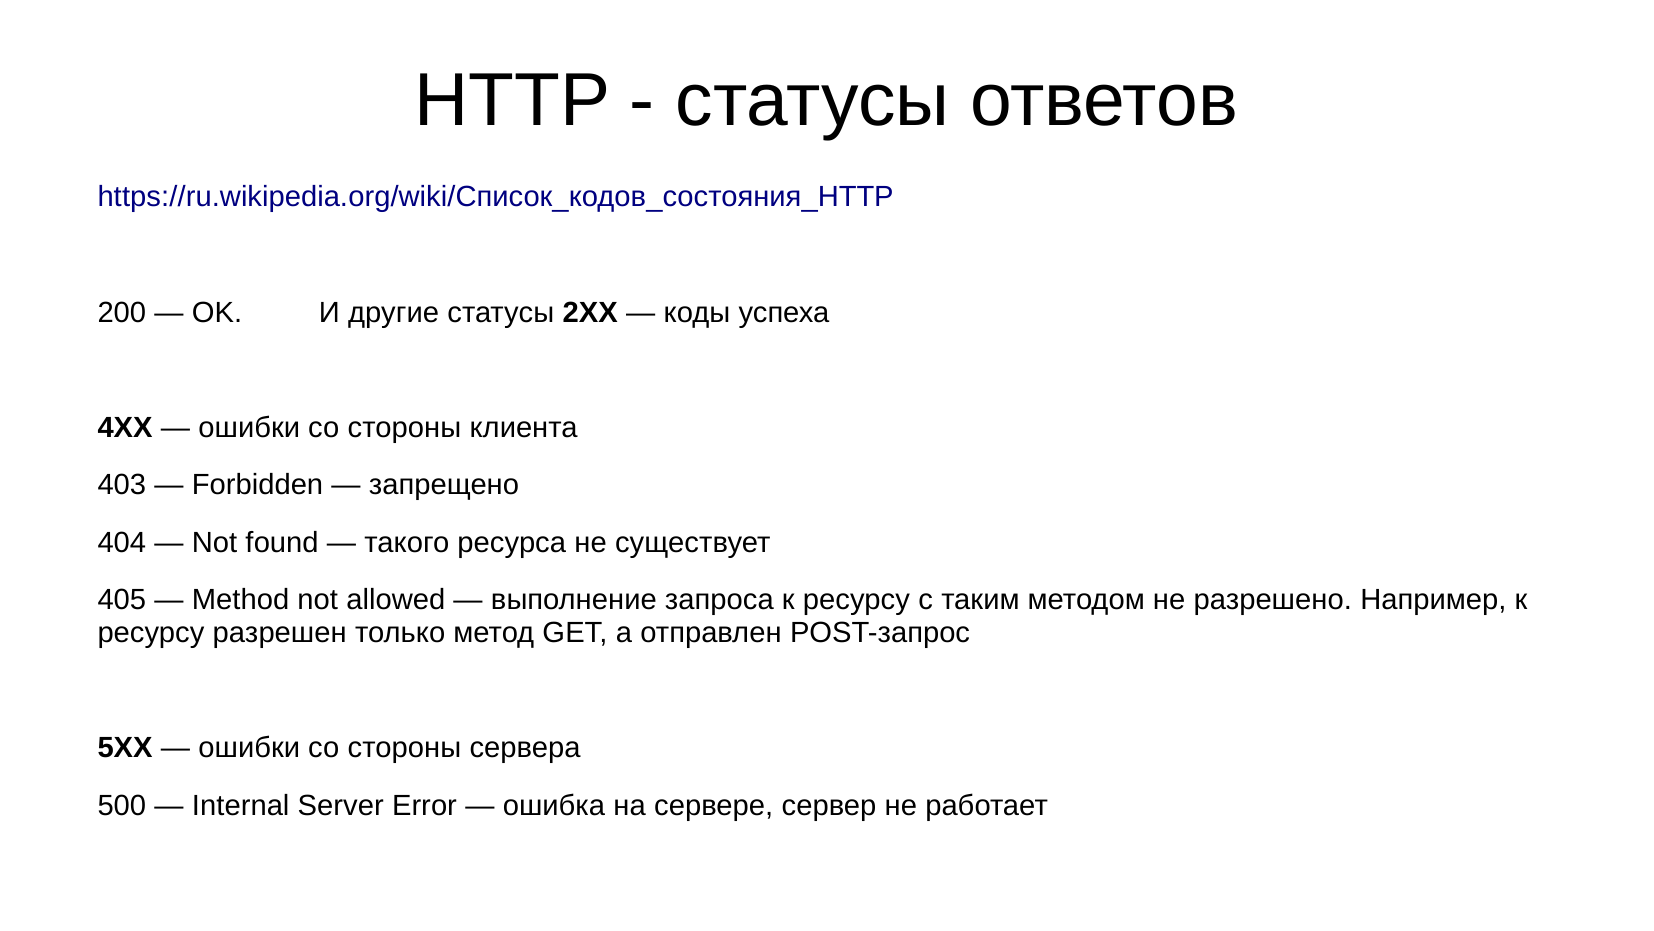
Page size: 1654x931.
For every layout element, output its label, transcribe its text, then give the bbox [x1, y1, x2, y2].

title HTTP - статусы ответов [82, 21, 1571, 172]
text_box https://ru.wikipedia.org/wiki/Список_кодов_состояния_HTTP 200 — OK. И другие статусы 2ХХ — коды успеха 4ХХ — ошибки со стороны клиента 403 — Forbidden — запрещено 404 — Not found — такого ресурса не существует 405 — Method not allowed — выполнение запроса к ресурсу с таким методом не разрешено. Например, к ресурсу разрешен только метод GET, а отправлен POST-запрос 5ХХ — ошибки со стороны сервера 500 — Internal Server Error — ошибка на сервере, сервер не работает [82, 172, 1595, 887]
